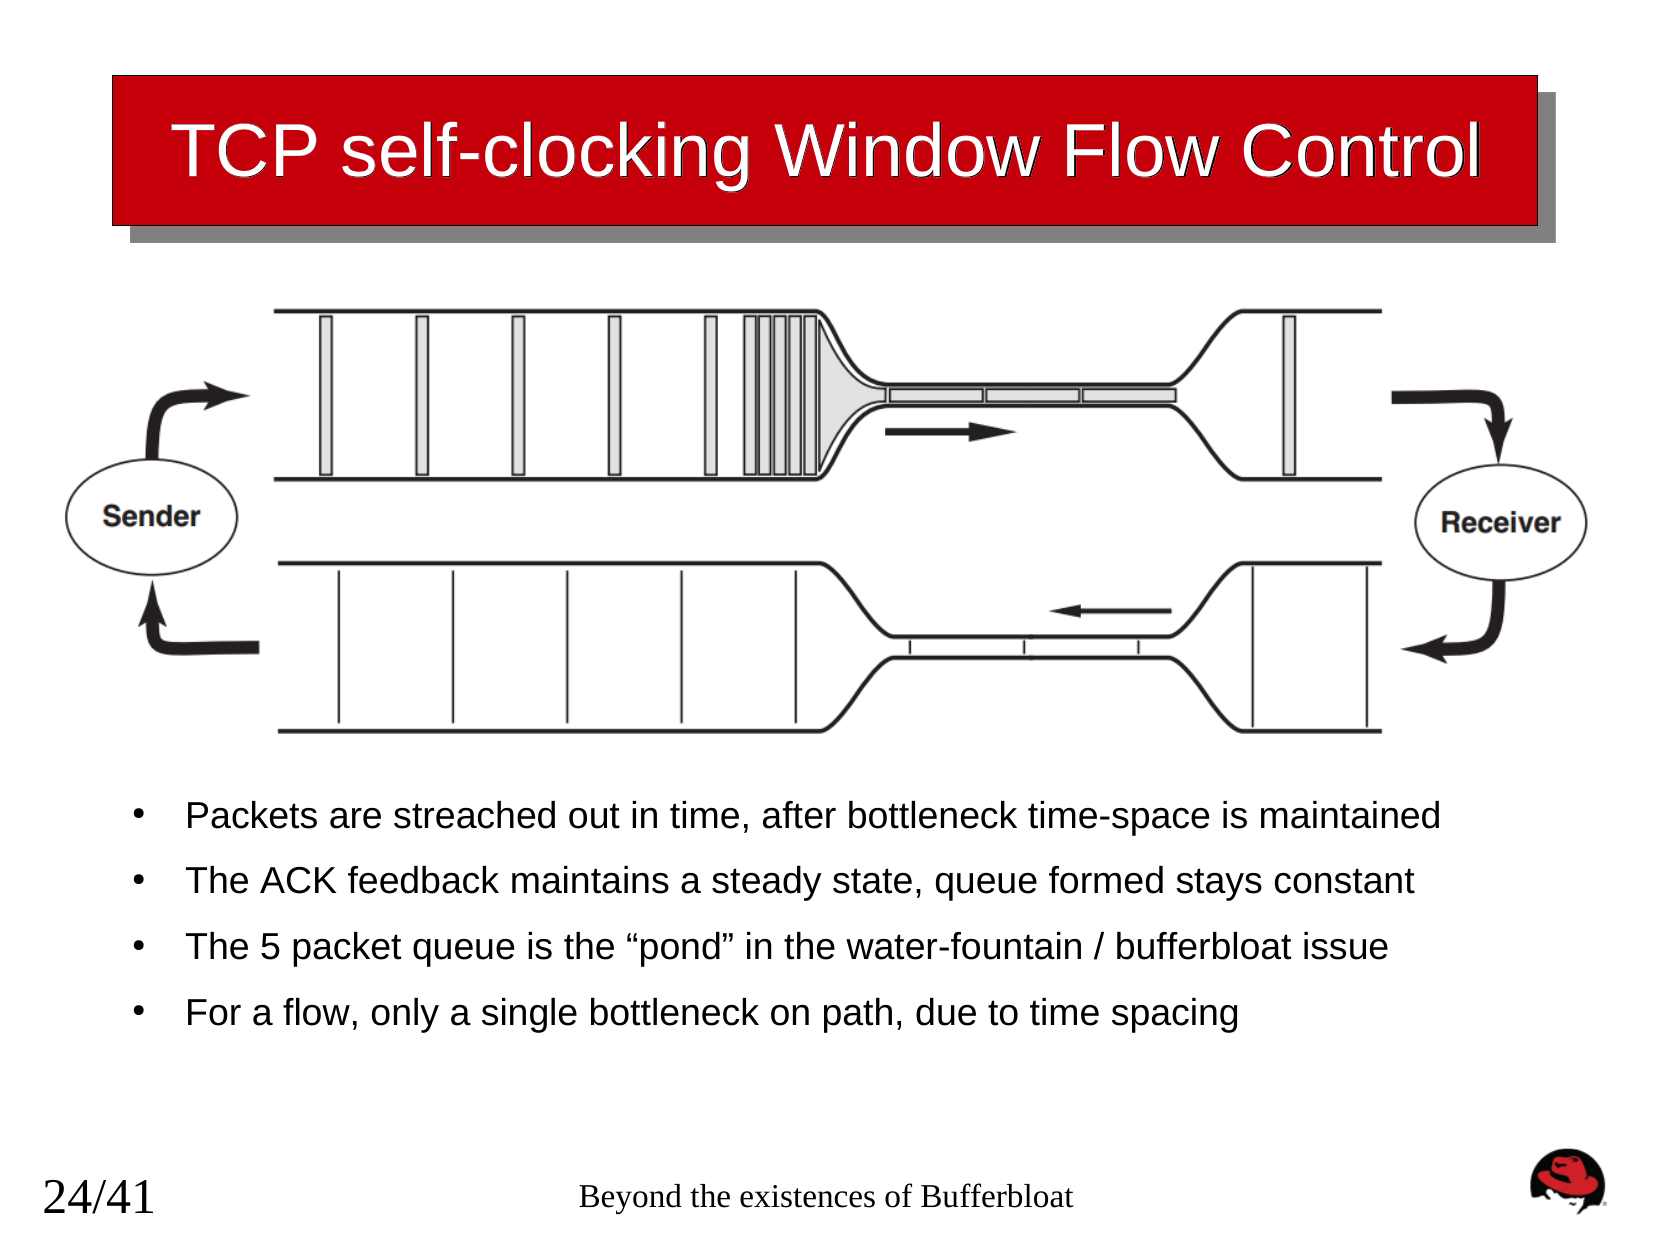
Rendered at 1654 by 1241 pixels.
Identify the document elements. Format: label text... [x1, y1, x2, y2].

title TCP self-clocking Window Flow Control [116, 75, 1538, 226]
picture [59, 287, 1595, 768]
list Packets are streached out in time, after bottleneck time-space is maintained The ACK feedback maintains a steady state, queue formed stays constant The 5 packet queue is the “pond” in the water-fountain / bufferbloat issue For a flow, only a single bottleneck on path, due to time spacing [114, 794, 1540, 1034]
picture [1529, 1146, 1613, 1224]
